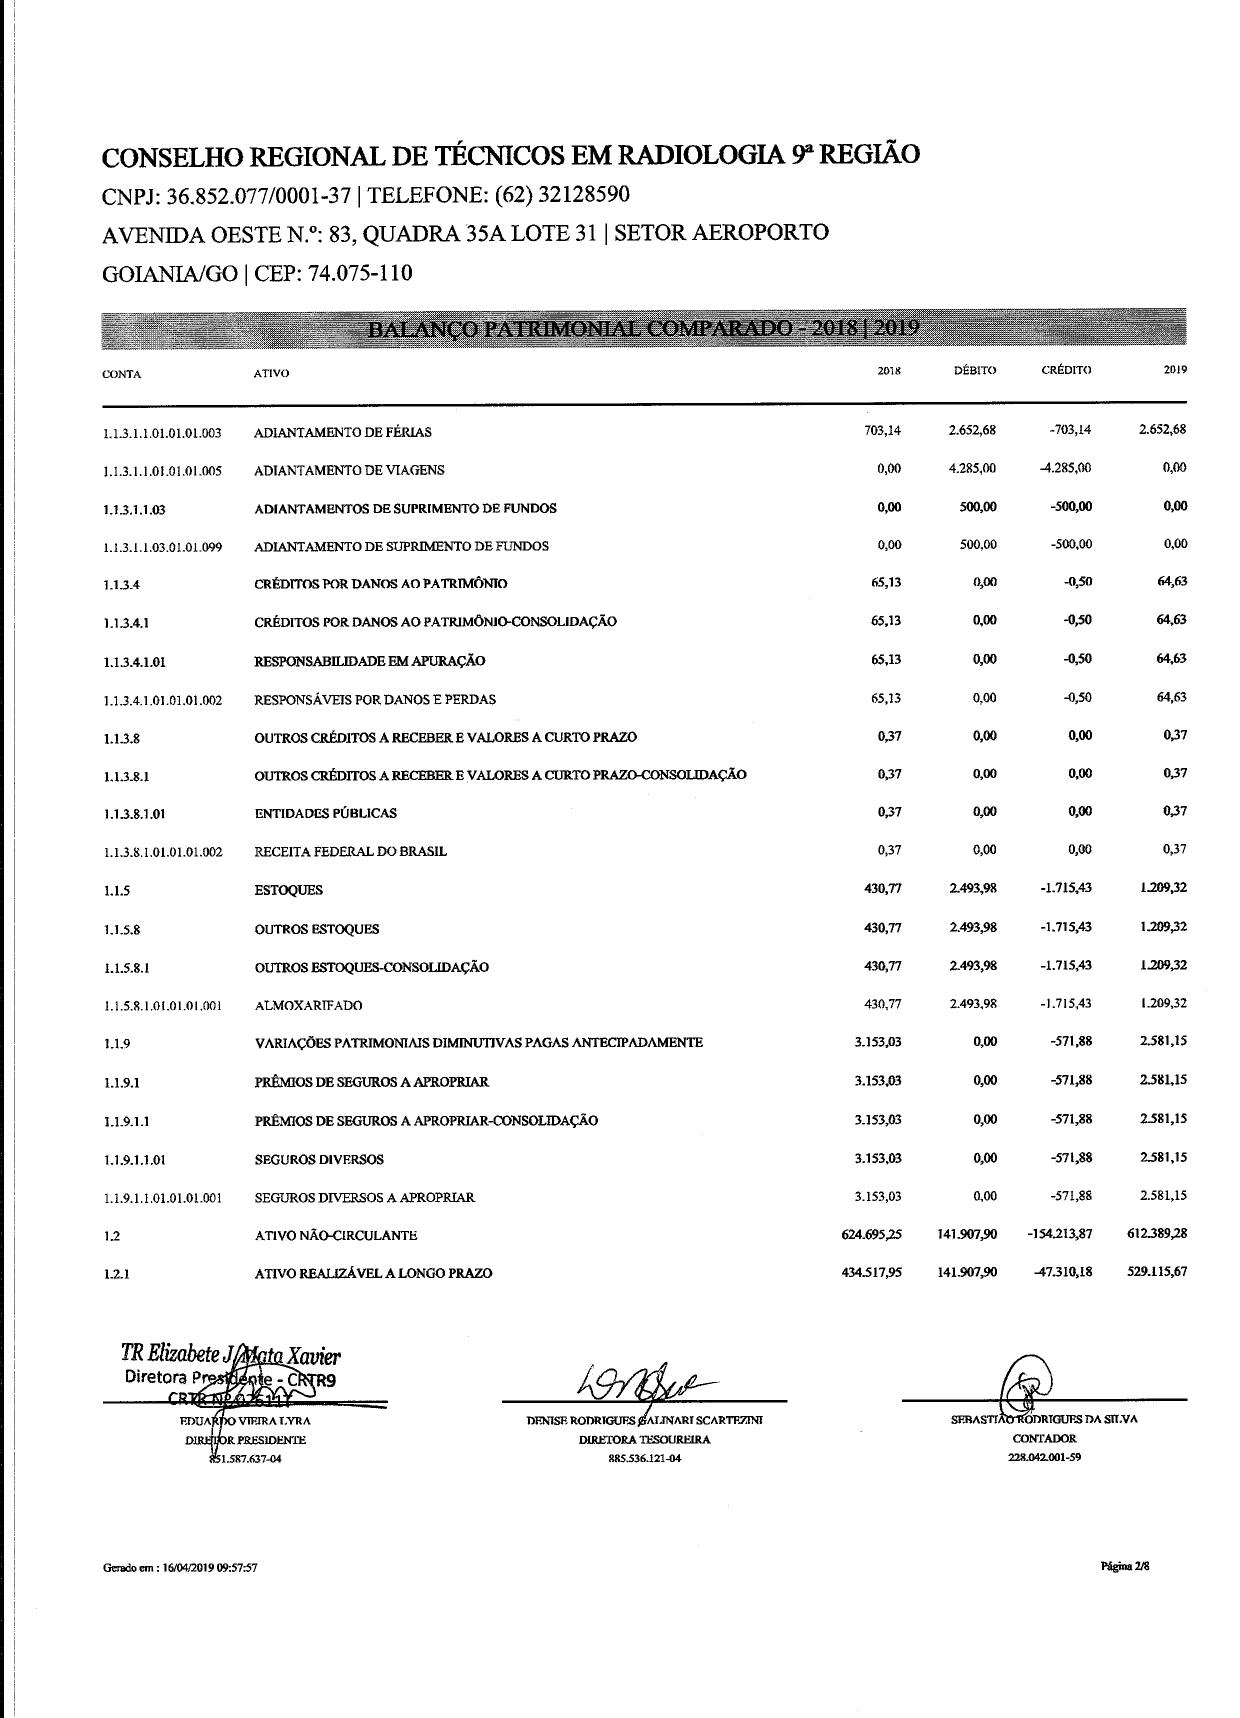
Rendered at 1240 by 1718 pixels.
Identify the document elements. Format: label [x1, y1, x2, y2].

text_box [0, 0, 1239, 1717]
